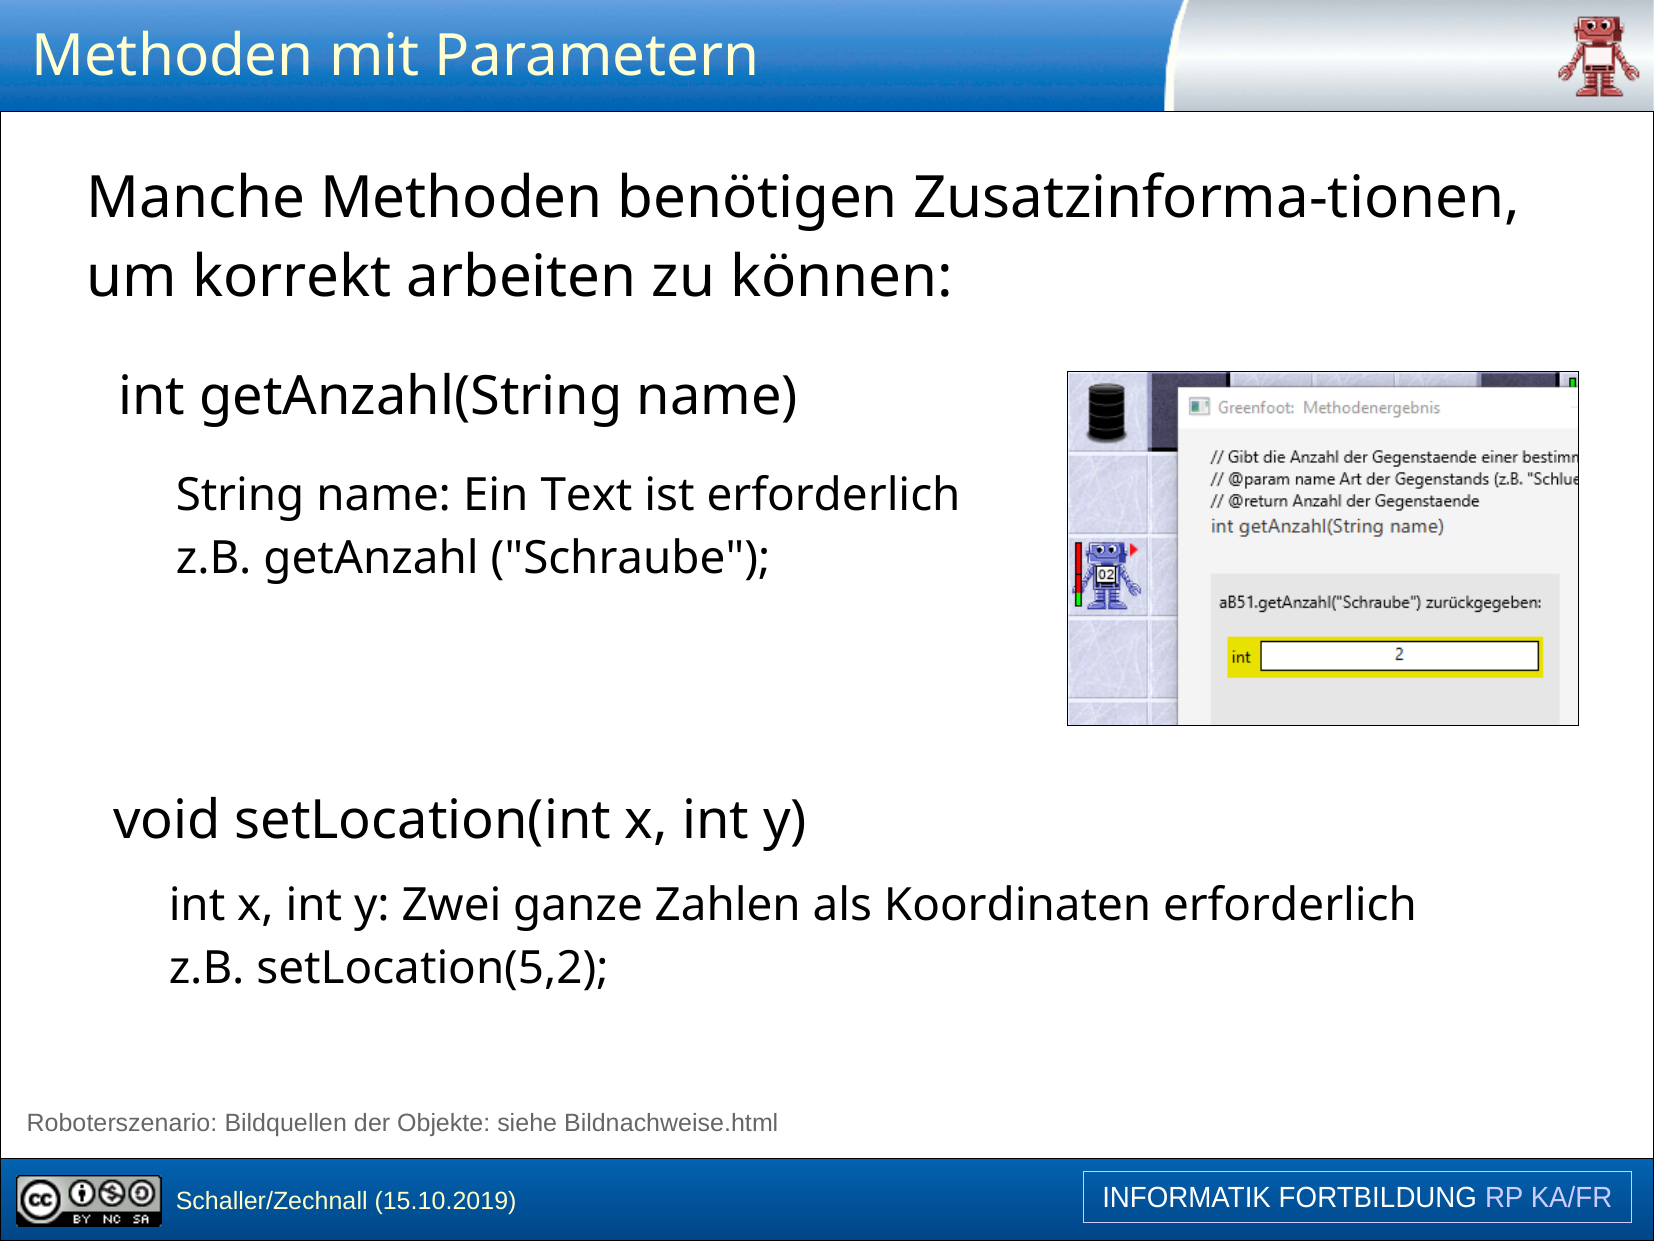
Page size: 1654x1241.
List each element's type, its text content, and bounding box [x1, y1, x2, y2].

text_box int x, int y: Zwei ganze Zahlen als Koordinaten erforderlich z.B. setLocation(5,2); [168, 871, 1574, 1038]
picture [1067, 371, 1579, 726]
picture [16, 1175, 162, 1227]
text_box int getAnzahl(String name) [118, 357, 932, 498]
text_box Manche Methoden benötigen Zusatzinforma-tionen, um korrekt arbeiten zu können: [86, 155, 1527, 297]
text_box void setLocation(int x, int y) [113, 780, 891, 851]
text_box String name: Ein Text ist erforderlich z.B. getAnzahl ("Schraube"); [175, 461, 1067, 603]
title Methoden mit Parametern [31, 14, 1151, 92]
text_box Roboterszenario: Bildquellen der Objekte: siehe Bildnachweise.html [11, 1101, 927, 1147]
picture [0, 0, 1654, 111]
